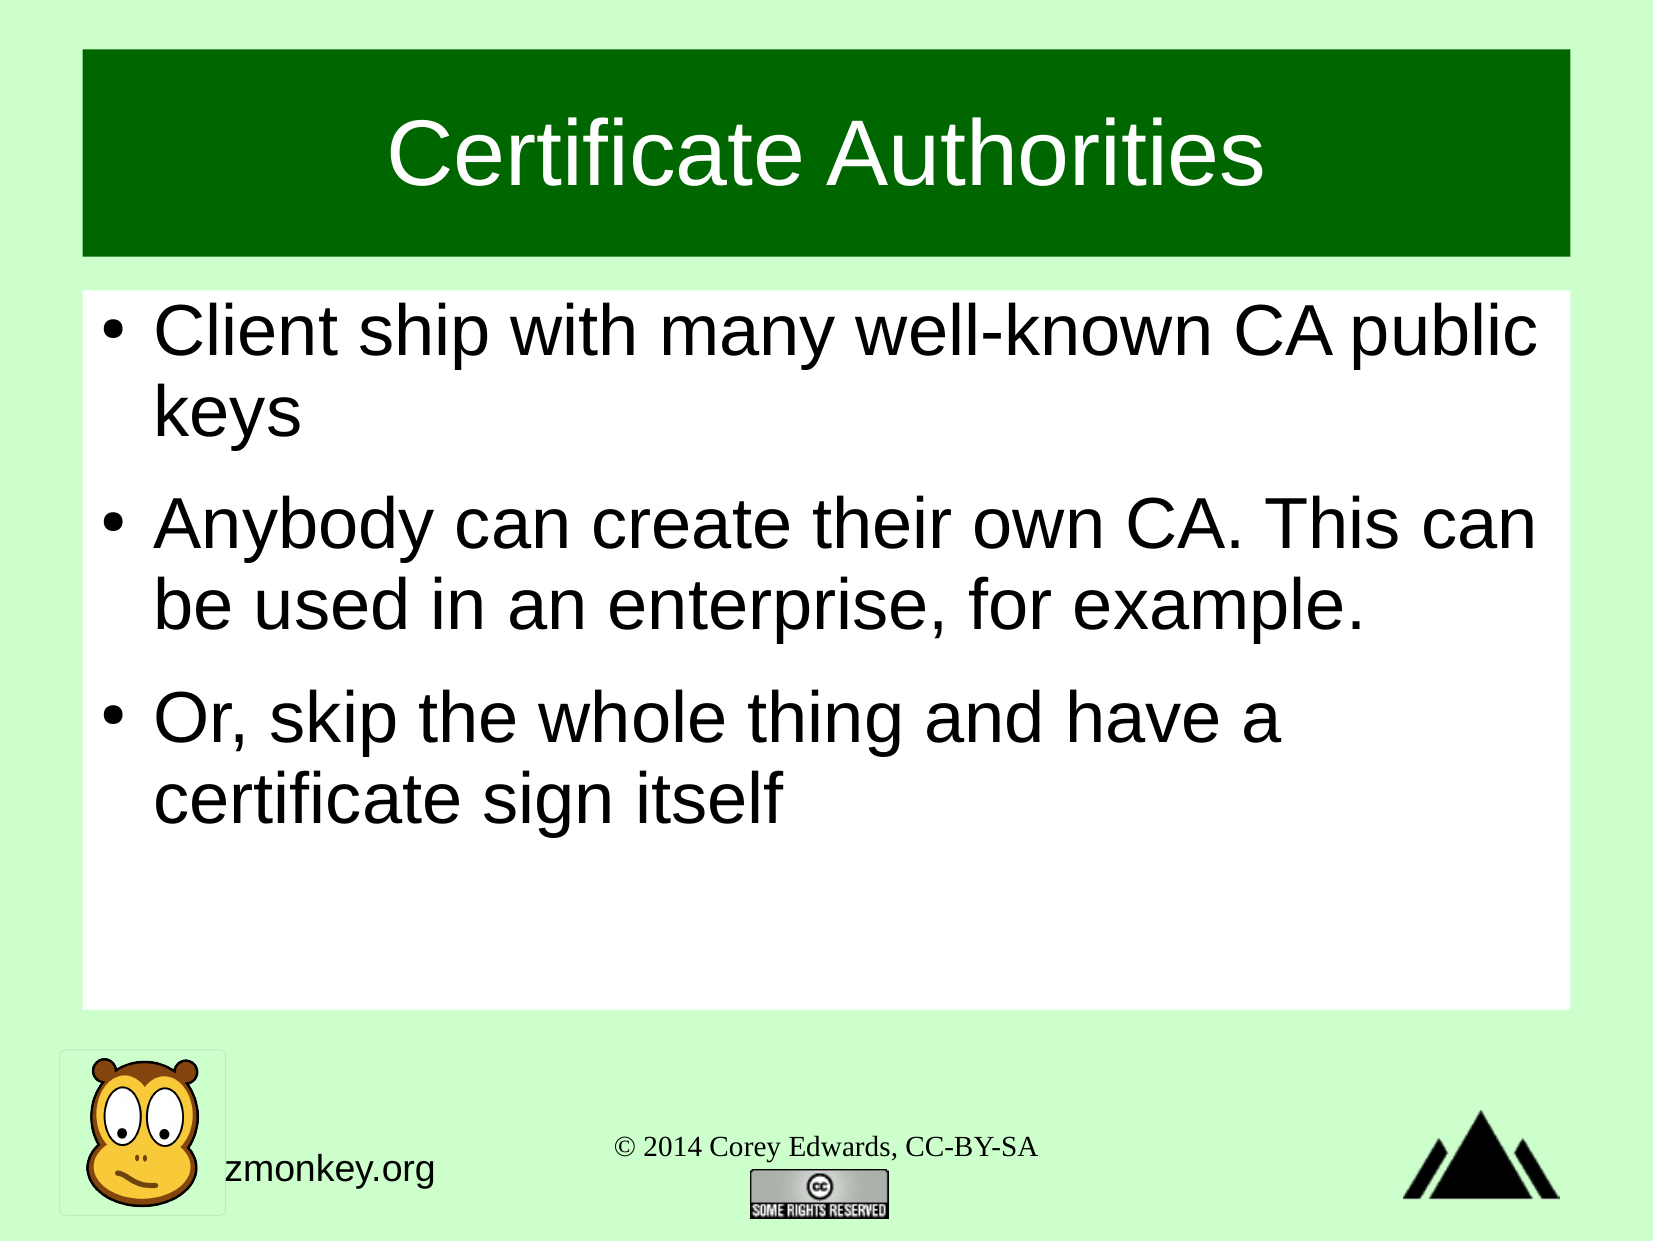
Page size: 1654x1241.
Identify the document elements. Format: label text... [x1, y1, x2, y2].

picture [59, 1049, 226, 1216]
title Certificate Authorities [82, 49, 1571, 257]
list Client ship with many well-known CA public keys Anybody can create their own CA. This can be used in an enterprise, for example. Or, skip the whole thing and have a certificate sign itself [82, 290, 1571, 1010]
picture [750, 1169, 889, 1219]
picture [1403, 1109, 1560, 1225]
